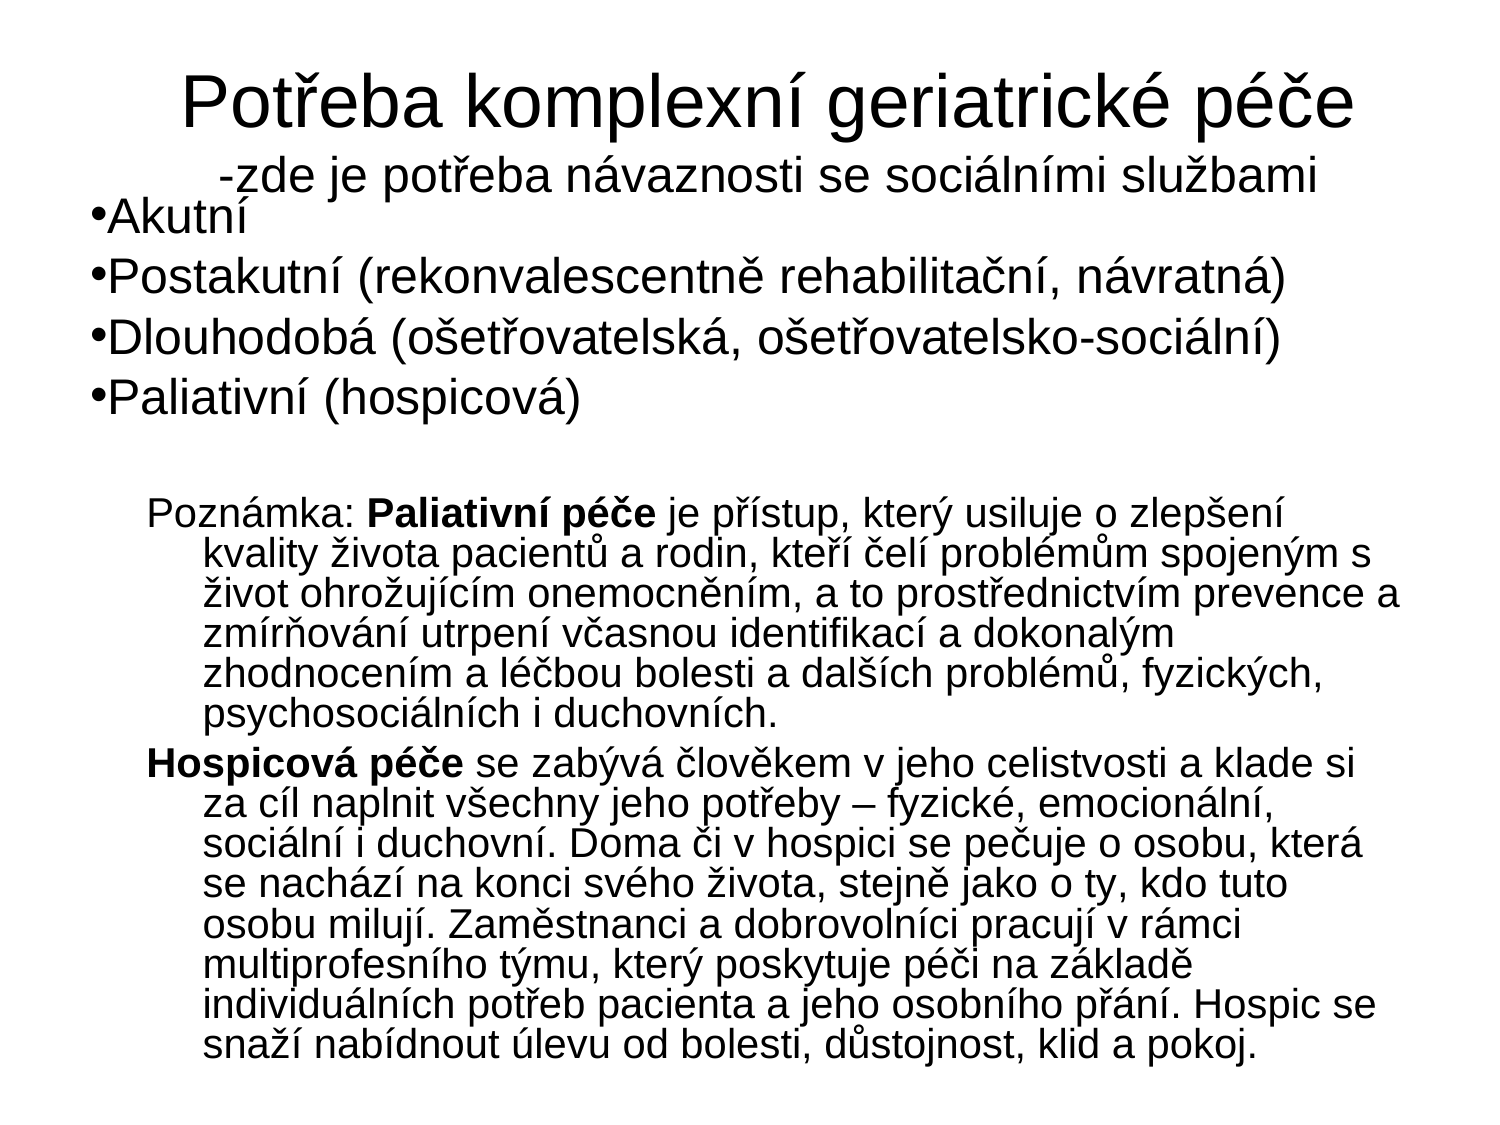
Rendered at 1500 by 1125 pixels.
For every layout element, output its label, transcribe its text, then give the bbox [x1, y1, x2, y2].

title Potřeba komplexní geriatrické péče -zde je potřeba návaznosti se sociálními službami [112, 45, 1425, 175]
list Akutní Postakutní (rekonvalescentně rehabilitační, návratná) Dlouhodobá (ošetřovatelská, ošetřovatelsko-sociální) Paliativní (hospicová) Poznámka: Paliativní péče je přístup, který usiluje o zlepšení kvality života pacientů a rodin, kteří čelí problémům spojeným s život ohrožujícím onemocněním, a to prostřednictvím prevence a zmírňování utrpení včasnou identifikací a dokonalým zhodnocením a léčbou bolesti a dalších problémů, fyzických, psychosociálních i duchovních. Hospicová péče se zabývá člověkem v jeho celistvosti a klade si za cíl naplnit všechny jeho potřeby – fyzické, emocionální, sociální i duchovní. Doma či v hospici se pečuje o osobu, která se nachází na konci svého života, stejně jako o ty, kdo tuto osobu milují. Zaměstnanci a dobrovolníci pracují v rámci multiprofesního týmu, který poskytuje péči na základě individuálních potřeb pacienta a jeho osobního přání. Hospic se snaží nabídnout úlevu od bolesti, důstojnost, klid a pokoj. [75, 187, 1426, 1075]
